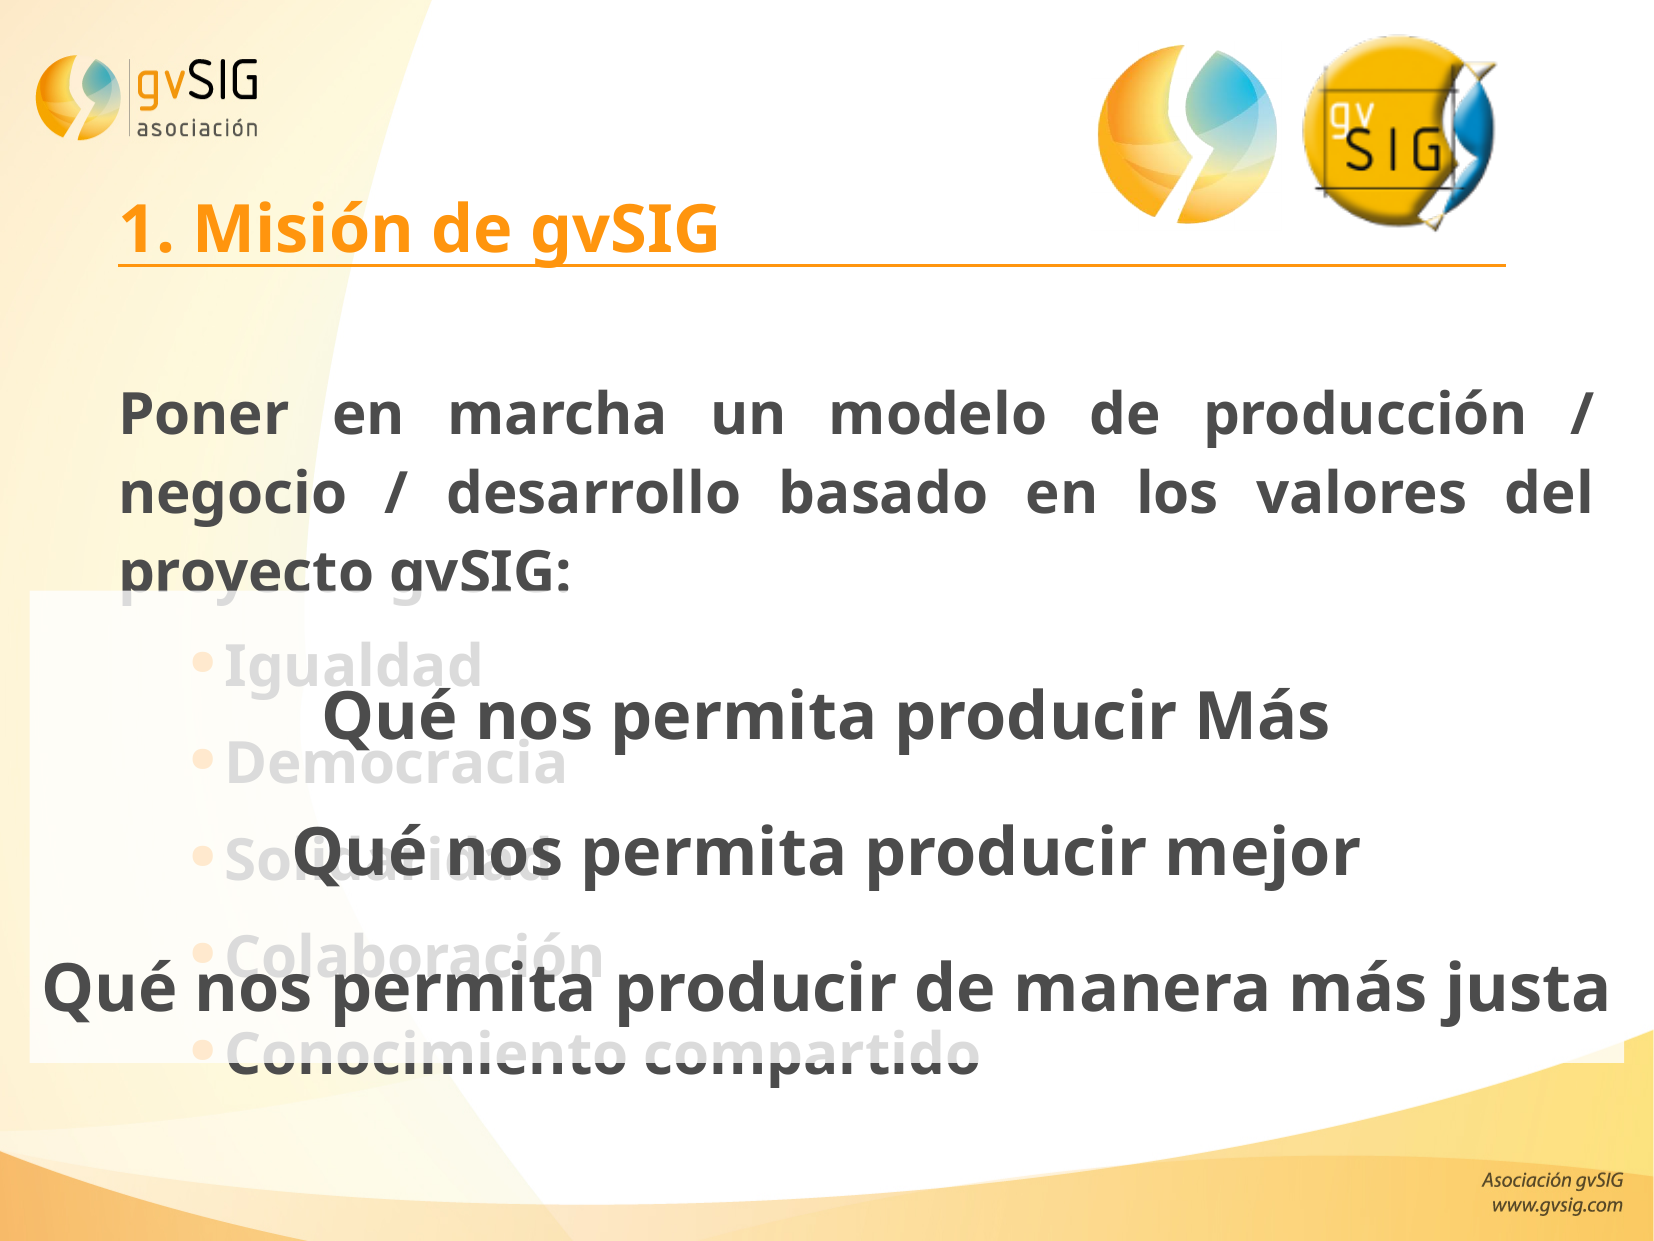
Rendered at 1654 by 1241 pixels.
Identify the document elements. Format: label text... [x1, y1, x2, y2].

title 1. Misión de gvSIG [118, 177, 1607, 276]
picture [0, 0, 1654, 1241]
list Poner en marcha un modelo de producción / negocio / desarrollo basado en los valores del proyecto gvSIG: Igualdad Democracia Solidaridad Colaboración Conocimiento compartido [118, 372, 1595, 590]
text_box Qué nos permita producir Más Qué nos permita producir mejor Qué nos permita producir de manera más justa [29, 590, 1625, 1063]
